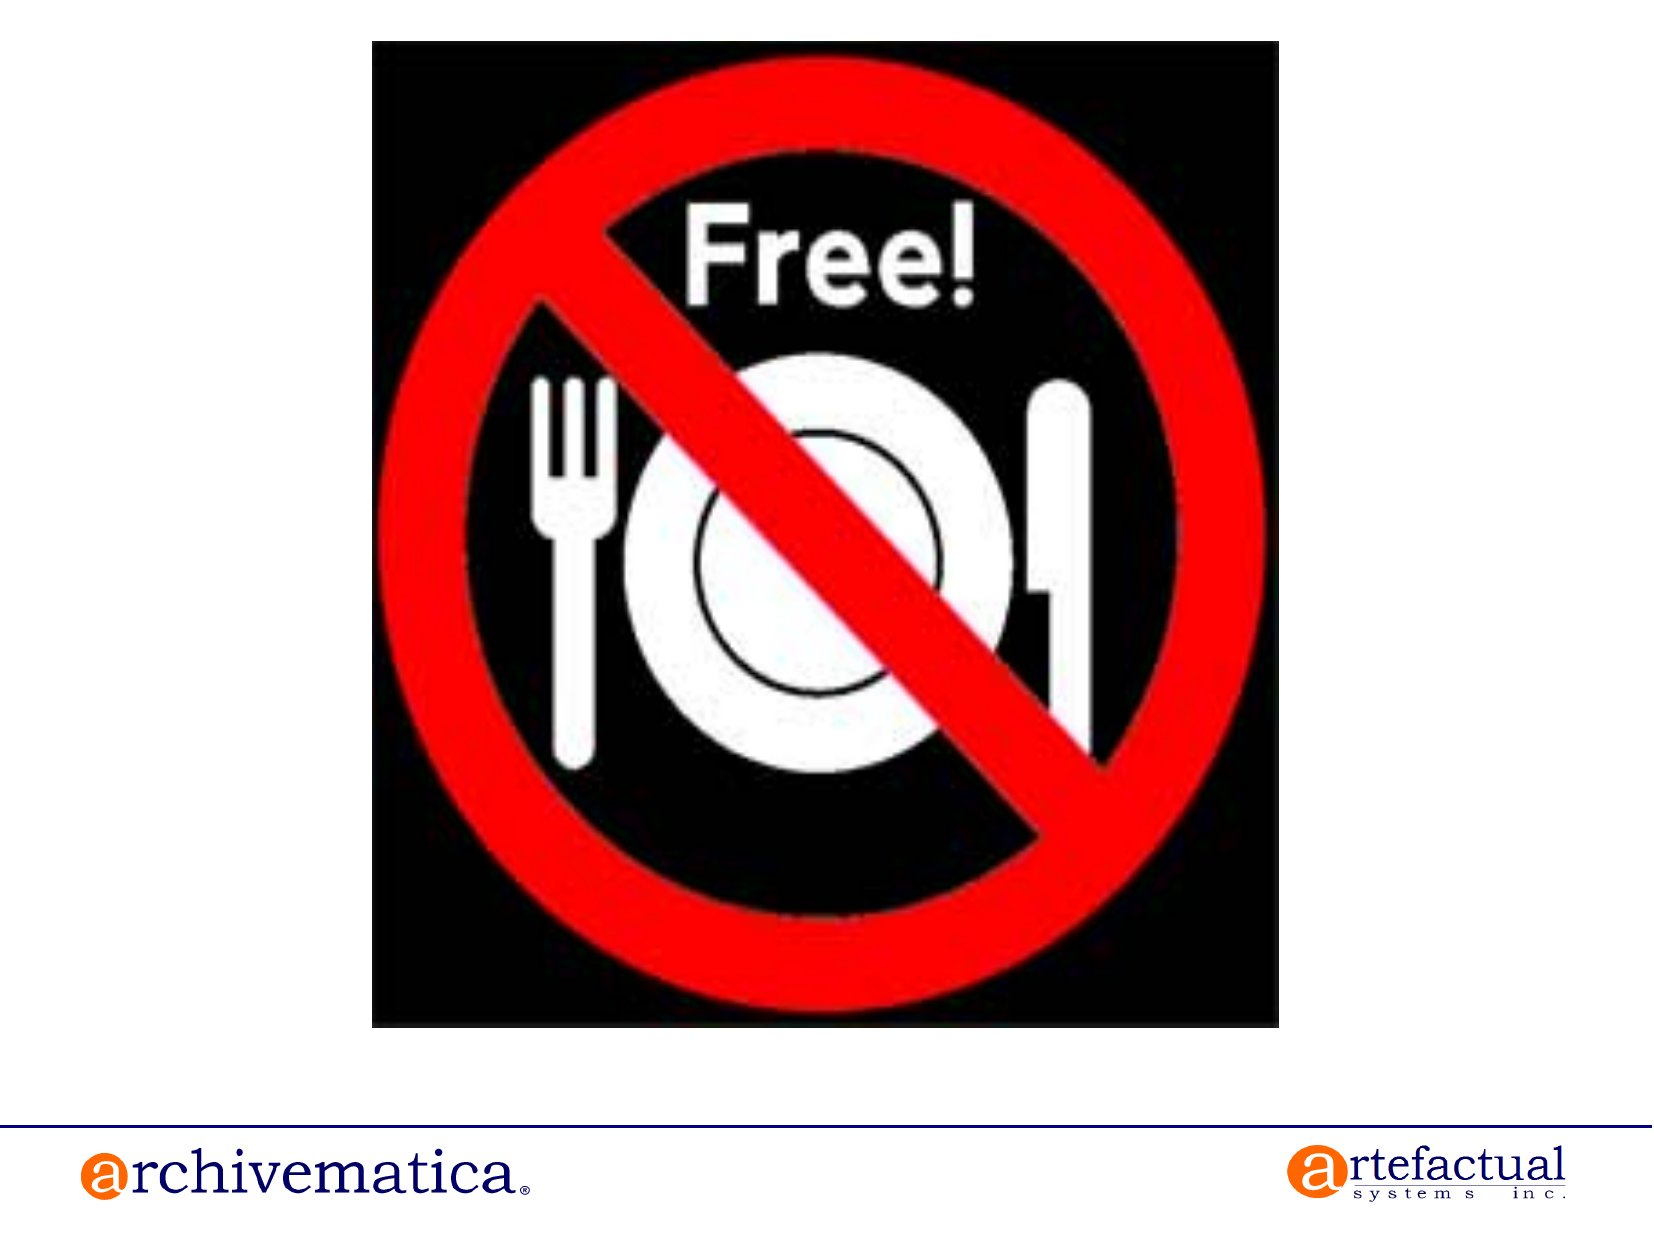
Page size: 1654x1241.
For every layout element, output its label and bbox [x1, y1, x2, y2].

picture [81, 1133, 531, 1216]
picture [1280, 1137, 1577, 1209]
picture [372, 41, 1279, 1028]
